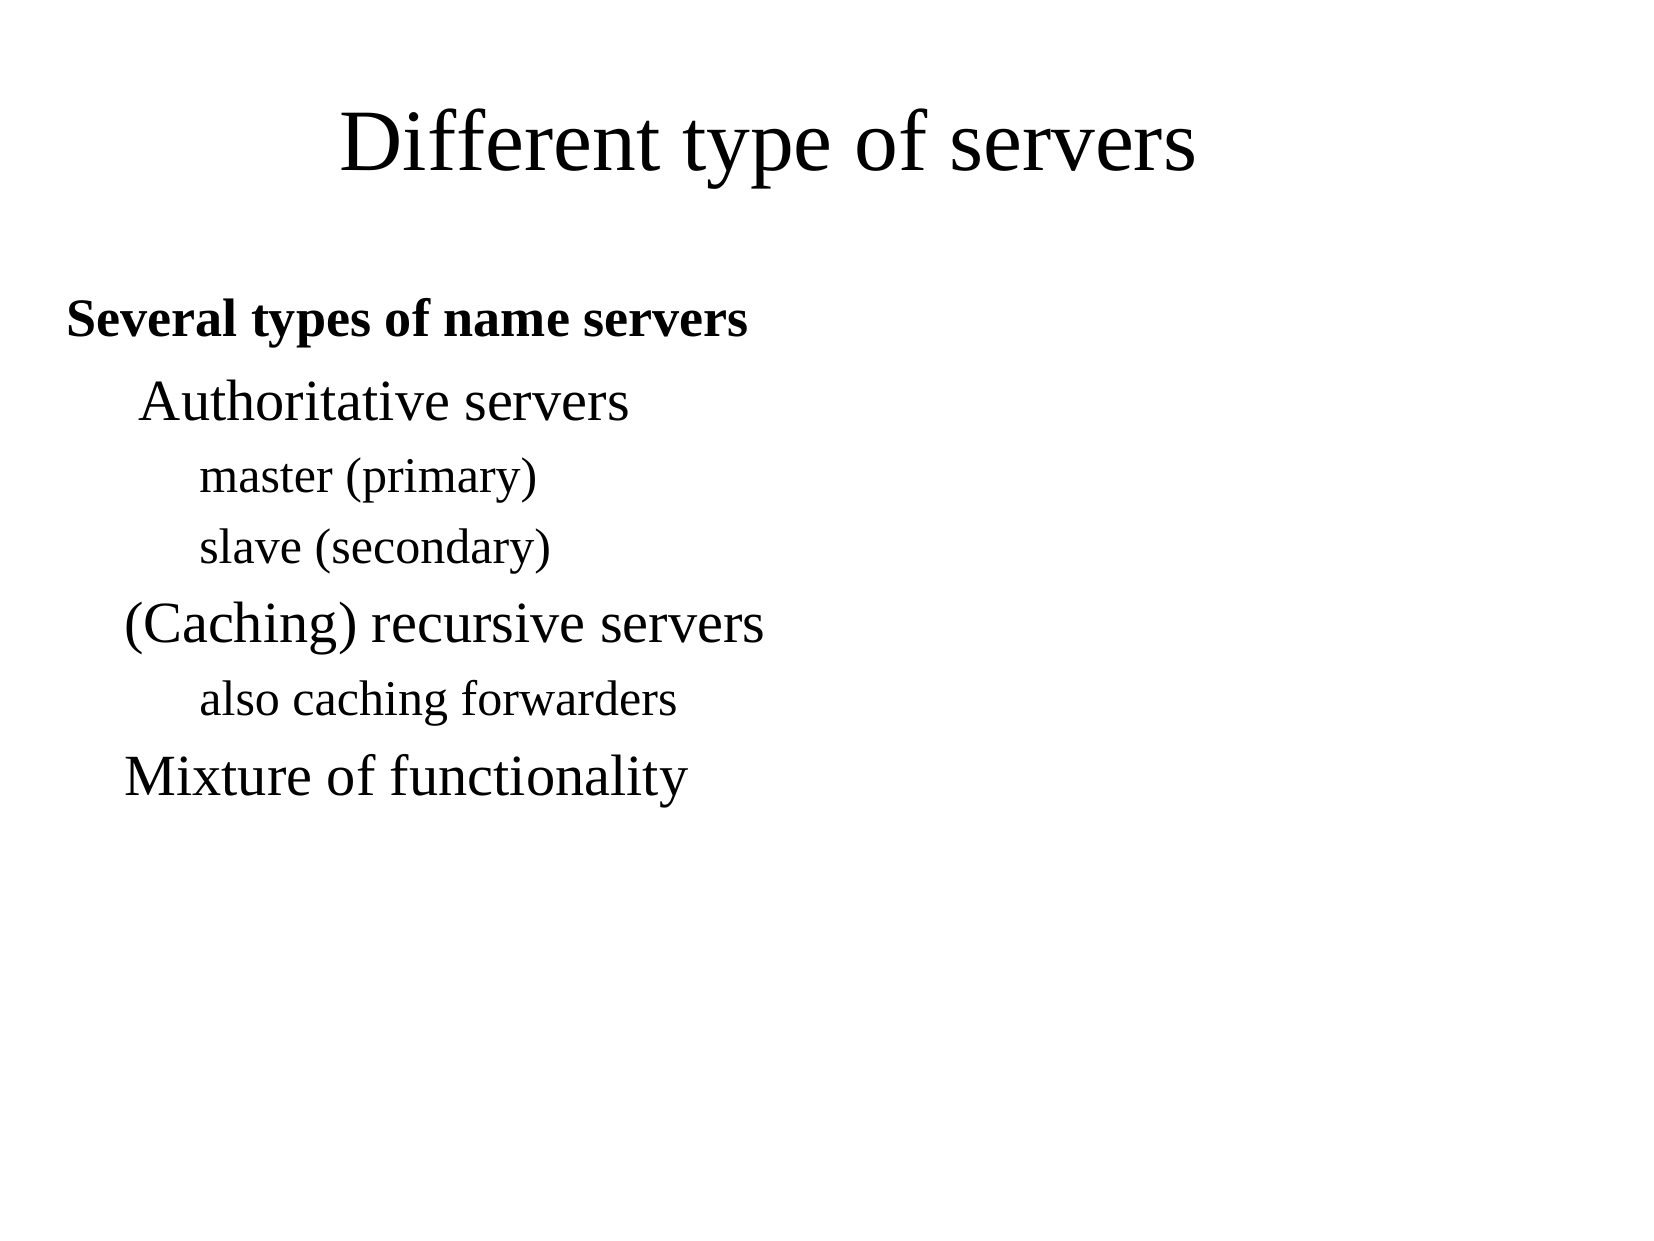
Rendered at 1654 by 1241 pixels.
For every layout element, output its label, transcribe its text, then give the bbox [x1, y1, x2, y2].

title Different type of servers [150, 50, 1388, 238]
list Several types of name servers Authoritative servers master (primary) slave (secondary) (Caching) recursive servers also caching forwarders Mixture of functionality [34, 269, 1464, 1126]
